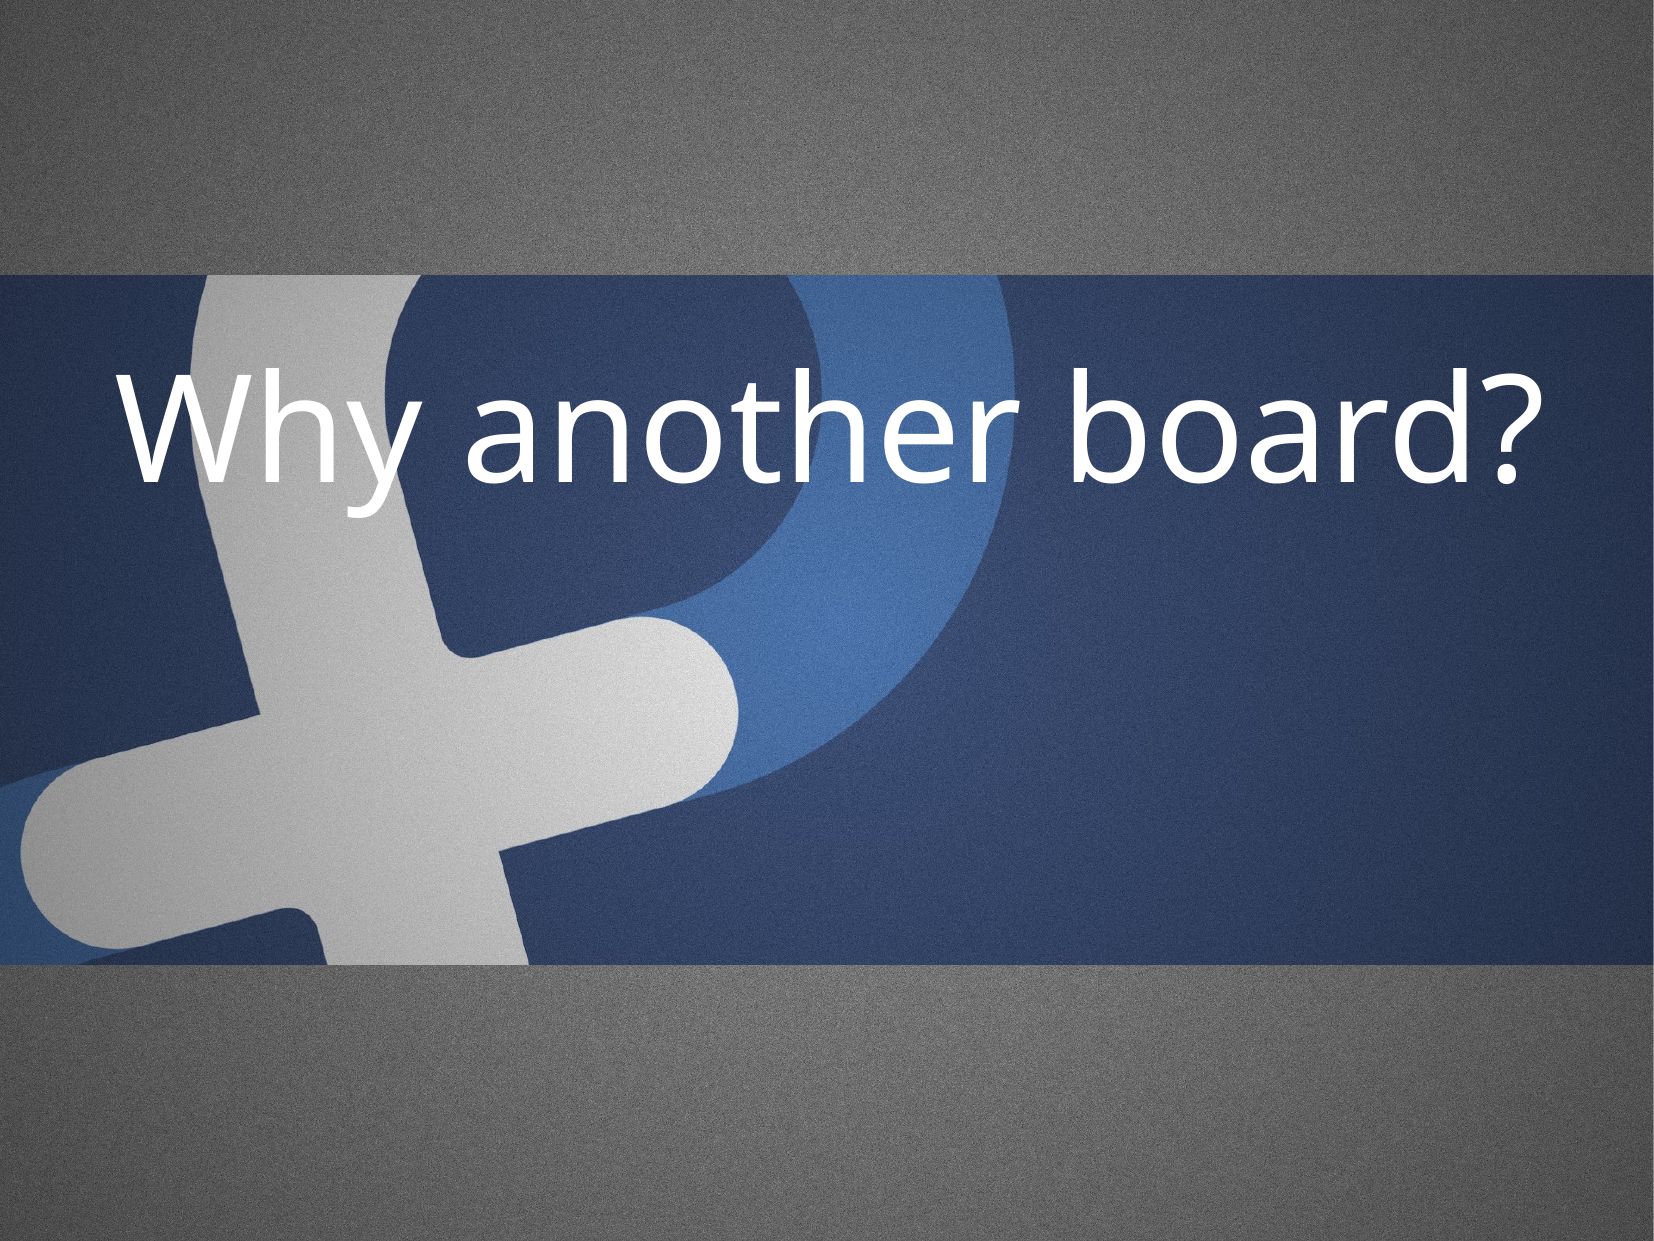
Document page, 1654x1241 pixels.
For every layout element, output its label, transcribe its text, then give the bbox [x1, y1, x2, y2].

text_box Why another board? [30, 315, 1561, 654]
picture [0, 0, 1654, 1241]
